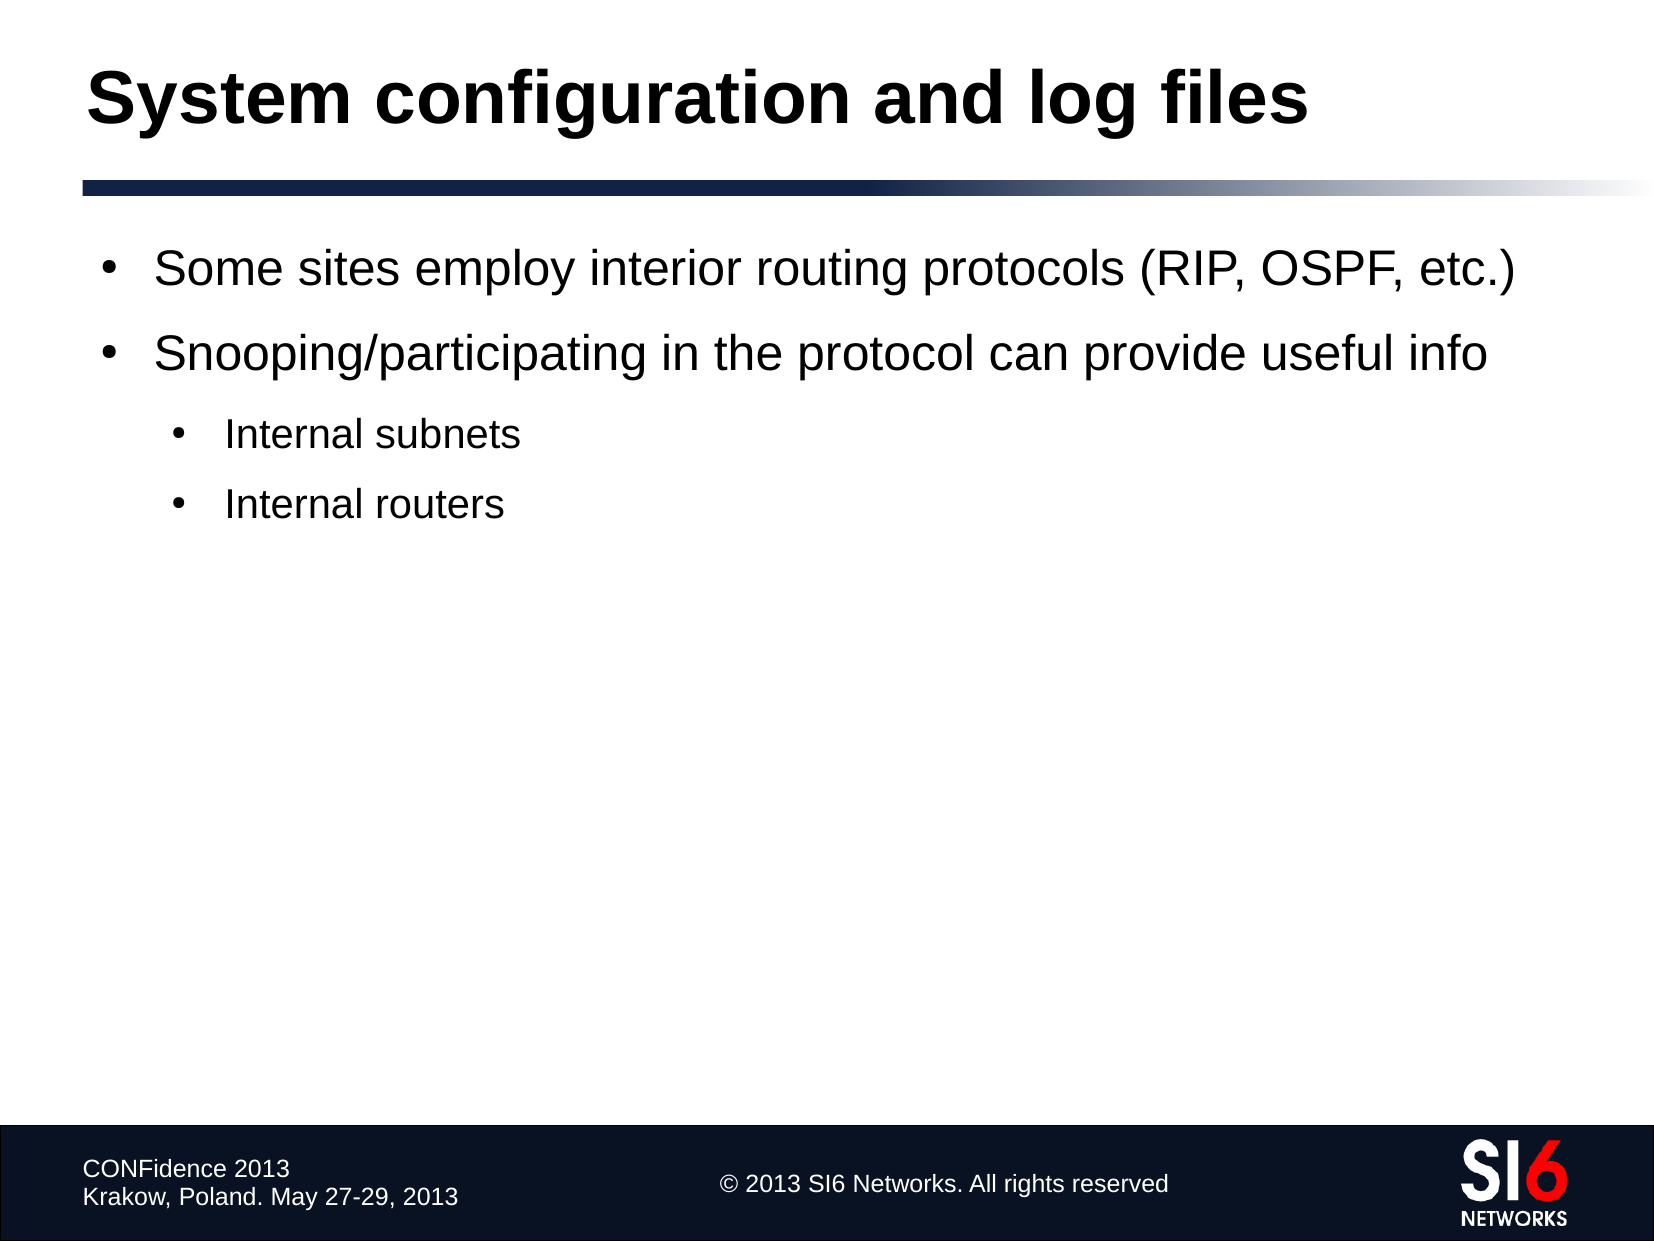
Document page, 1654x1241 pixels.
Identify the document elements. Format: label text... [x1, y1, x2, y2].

picture [1461, 1139, 1567, 1226]
title System configuration and log files [86, 30, 1576, 166]
list Some sites employ interior routing protocols (RIP, OSPF, etc.) Snooping/participating in the protocol can provide useful info Internal subnets Internal routers [82, 240, 1571, 1059]
